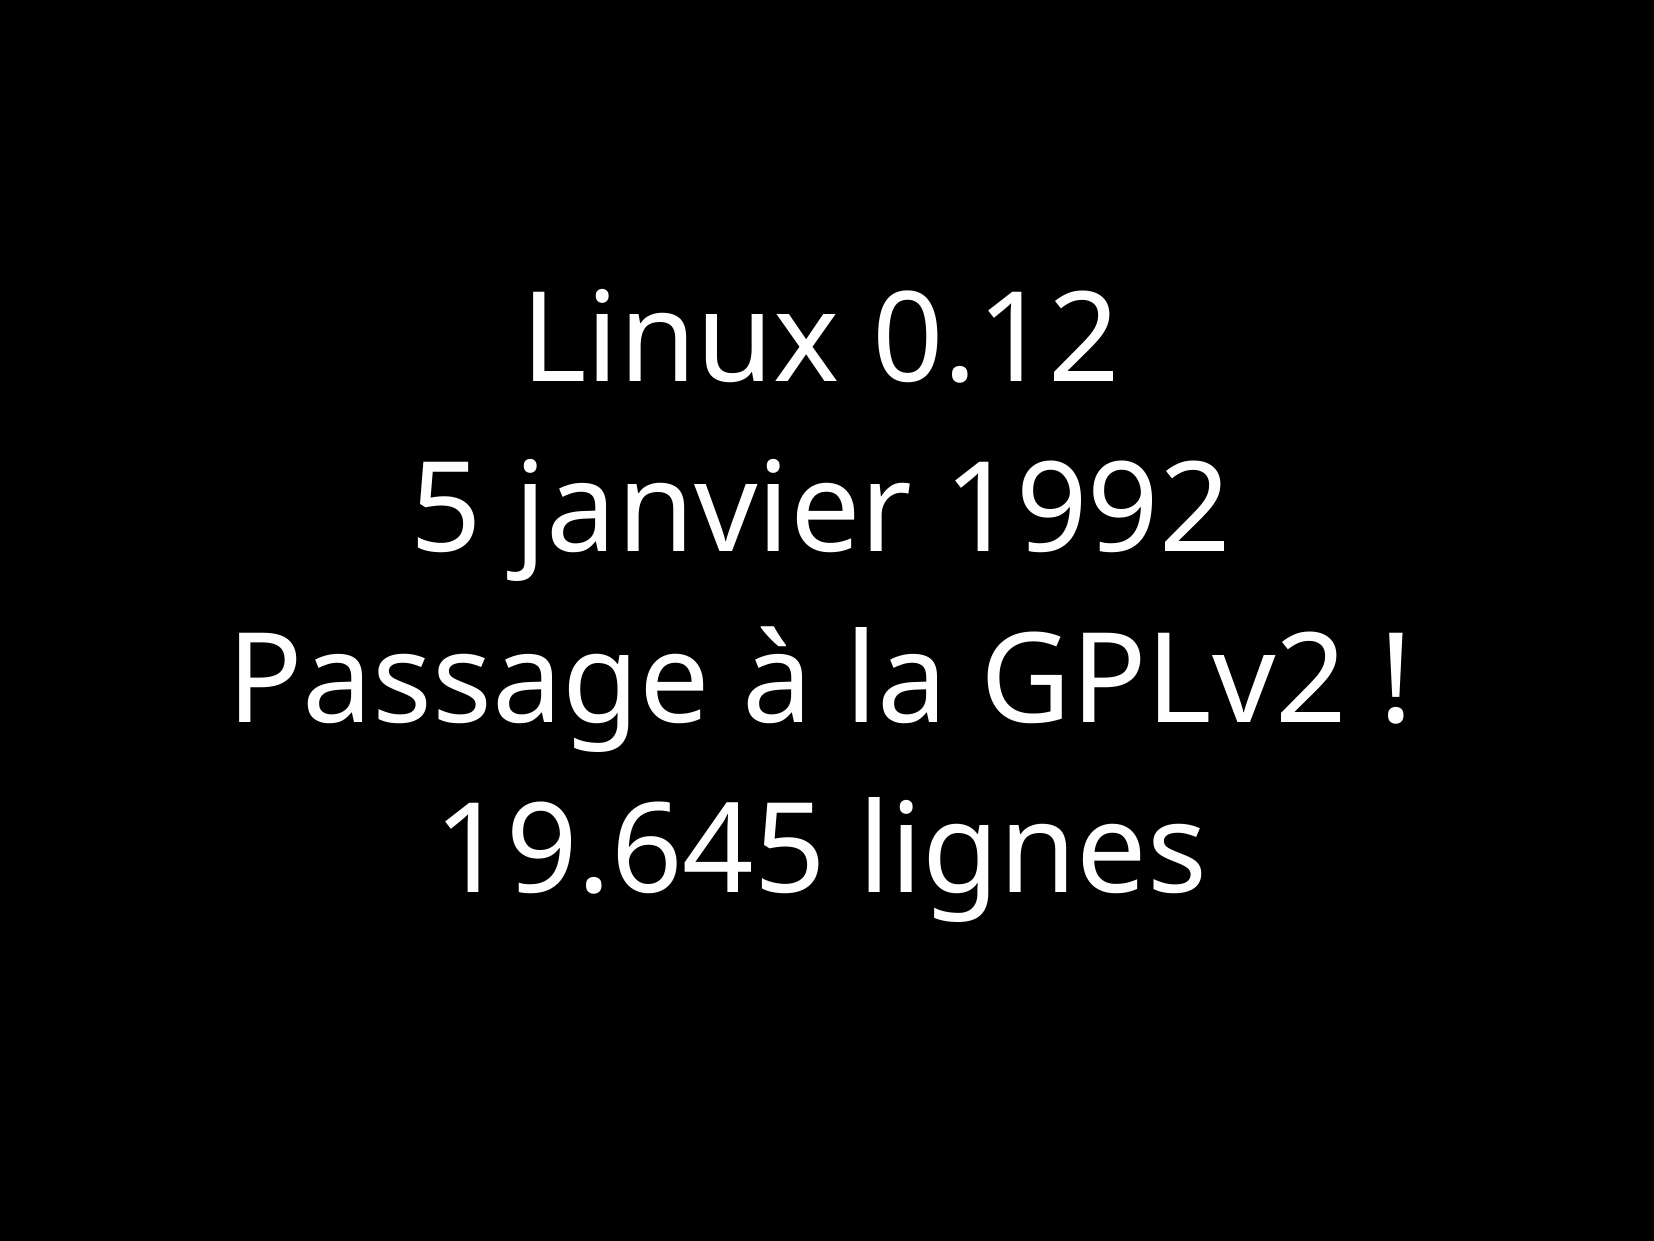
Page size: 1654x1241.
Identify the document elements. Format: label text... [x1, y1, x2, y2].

subtitle Linux 0.12 5 janvier 1992 Passage à la GPLv2 ! 19.645 lignes [76, 59, 1565, 1119]
